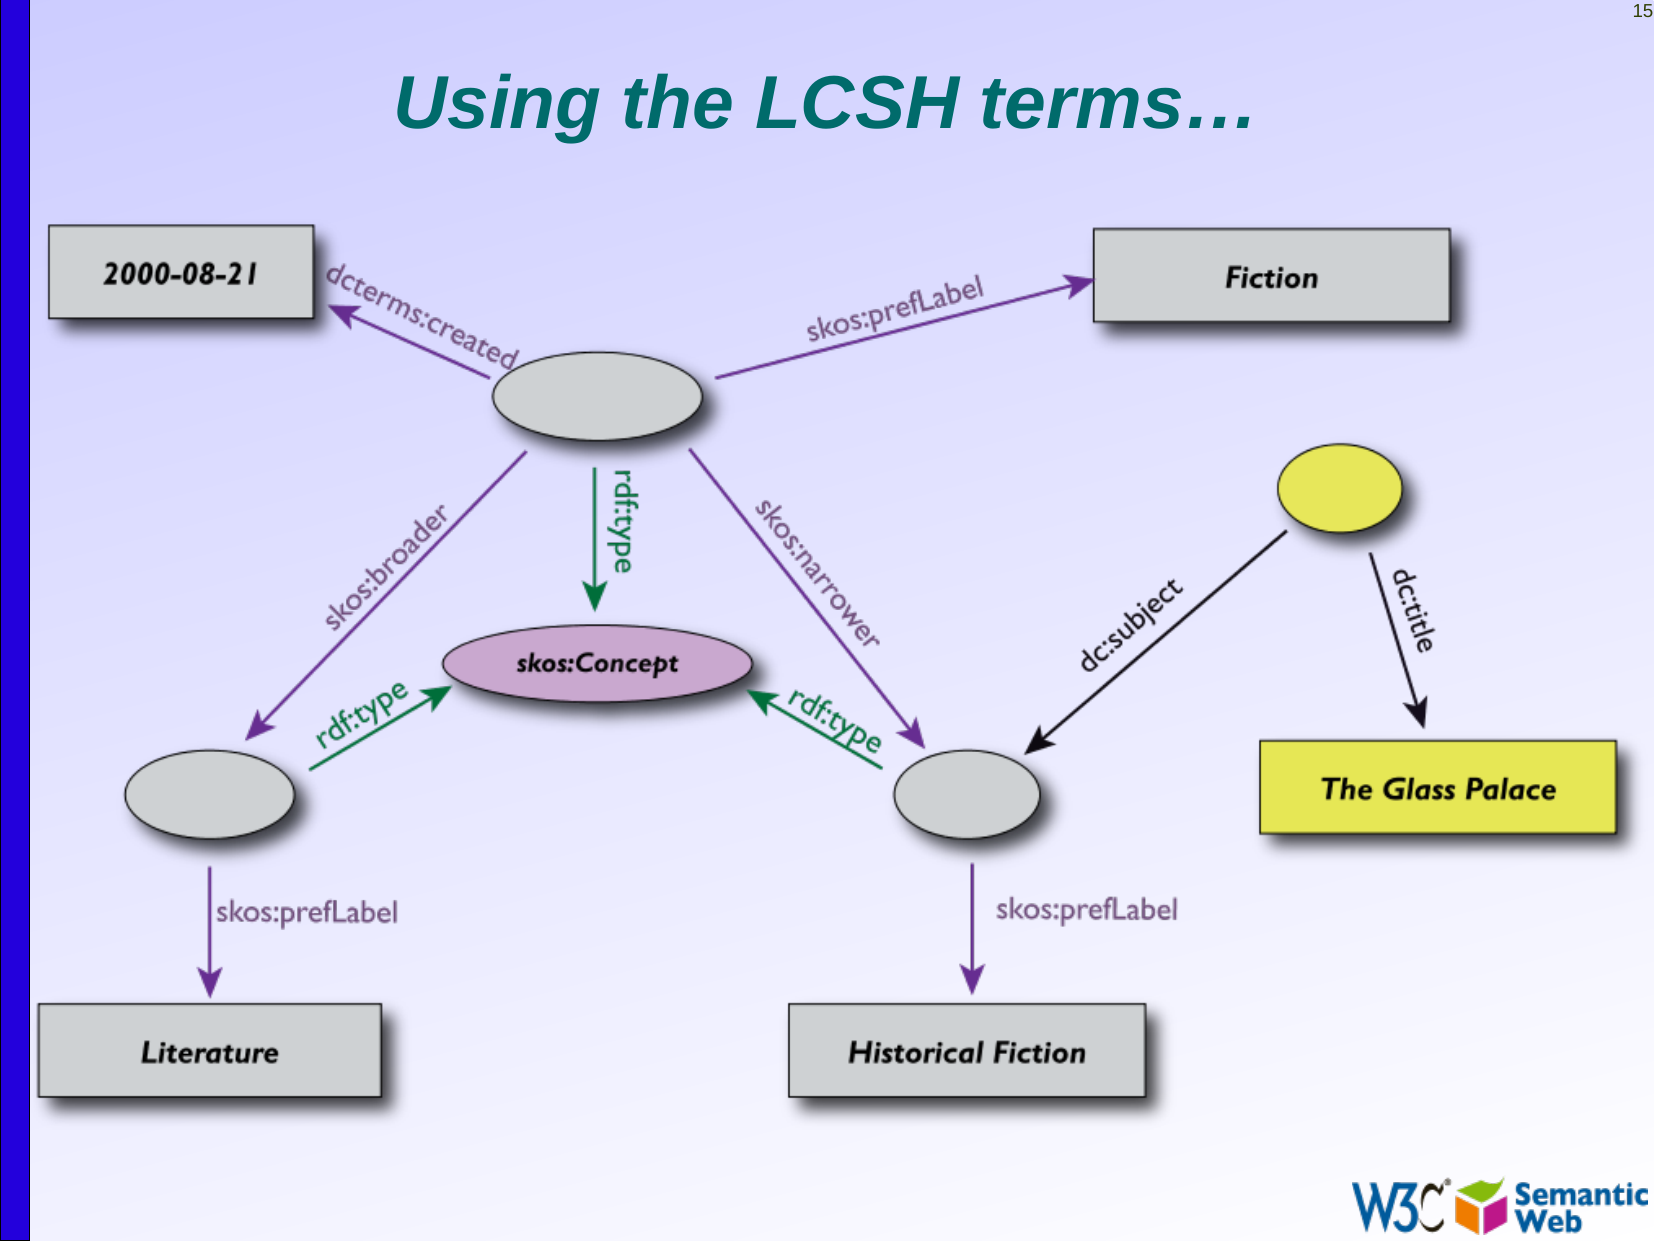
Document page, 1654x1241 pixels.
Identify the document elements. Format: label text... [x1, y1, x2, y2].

title Using the LCSH terms… [0, 41, 1654, 160]
picture [24, 210, 1654, 1134]
picture [1352, 1175, 1648, 1235]
